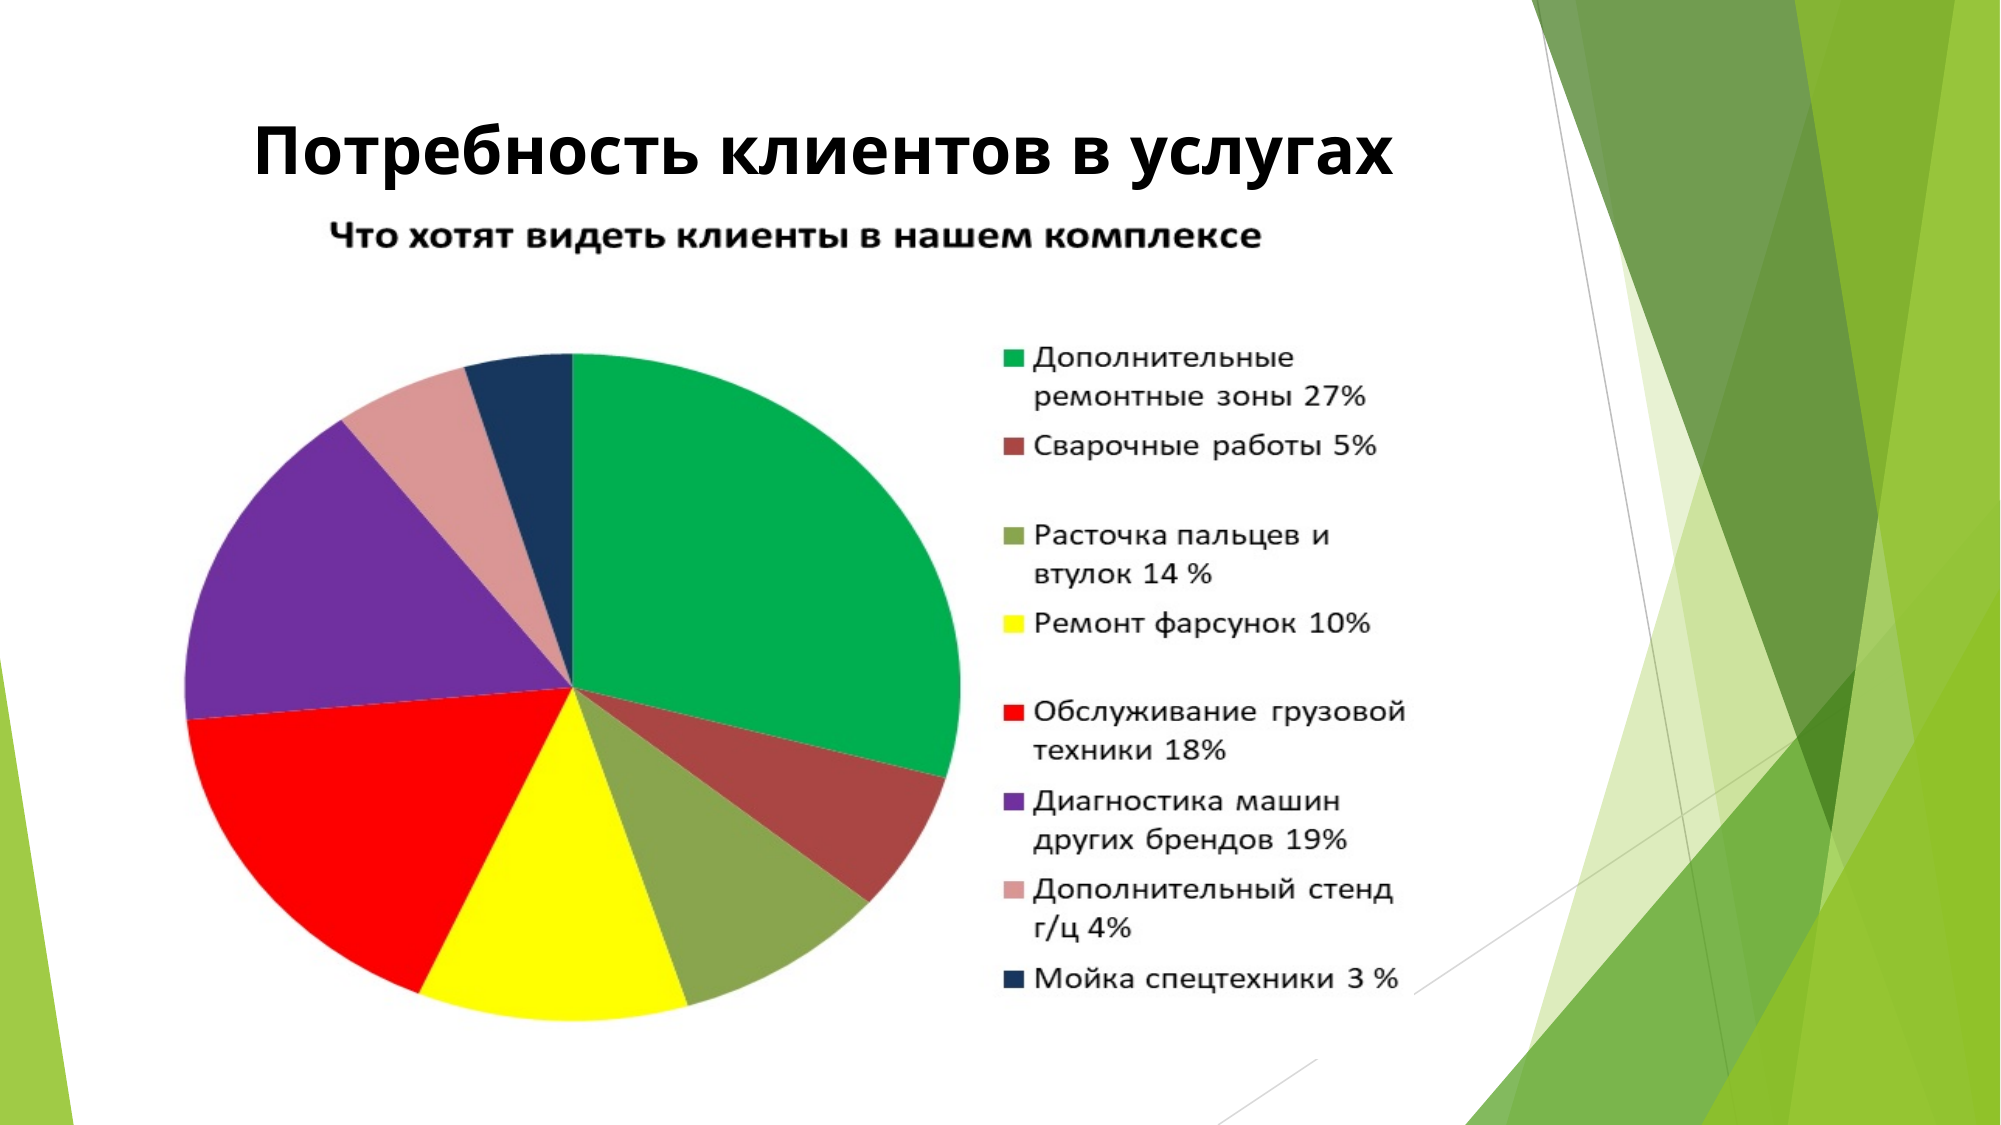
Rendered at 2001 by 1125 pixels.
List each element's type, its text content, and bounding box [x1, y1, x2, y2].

picture [161, 196, 1414, 1059]
title Потребность клиентов в услугах [237, 99, 1522, 235]
